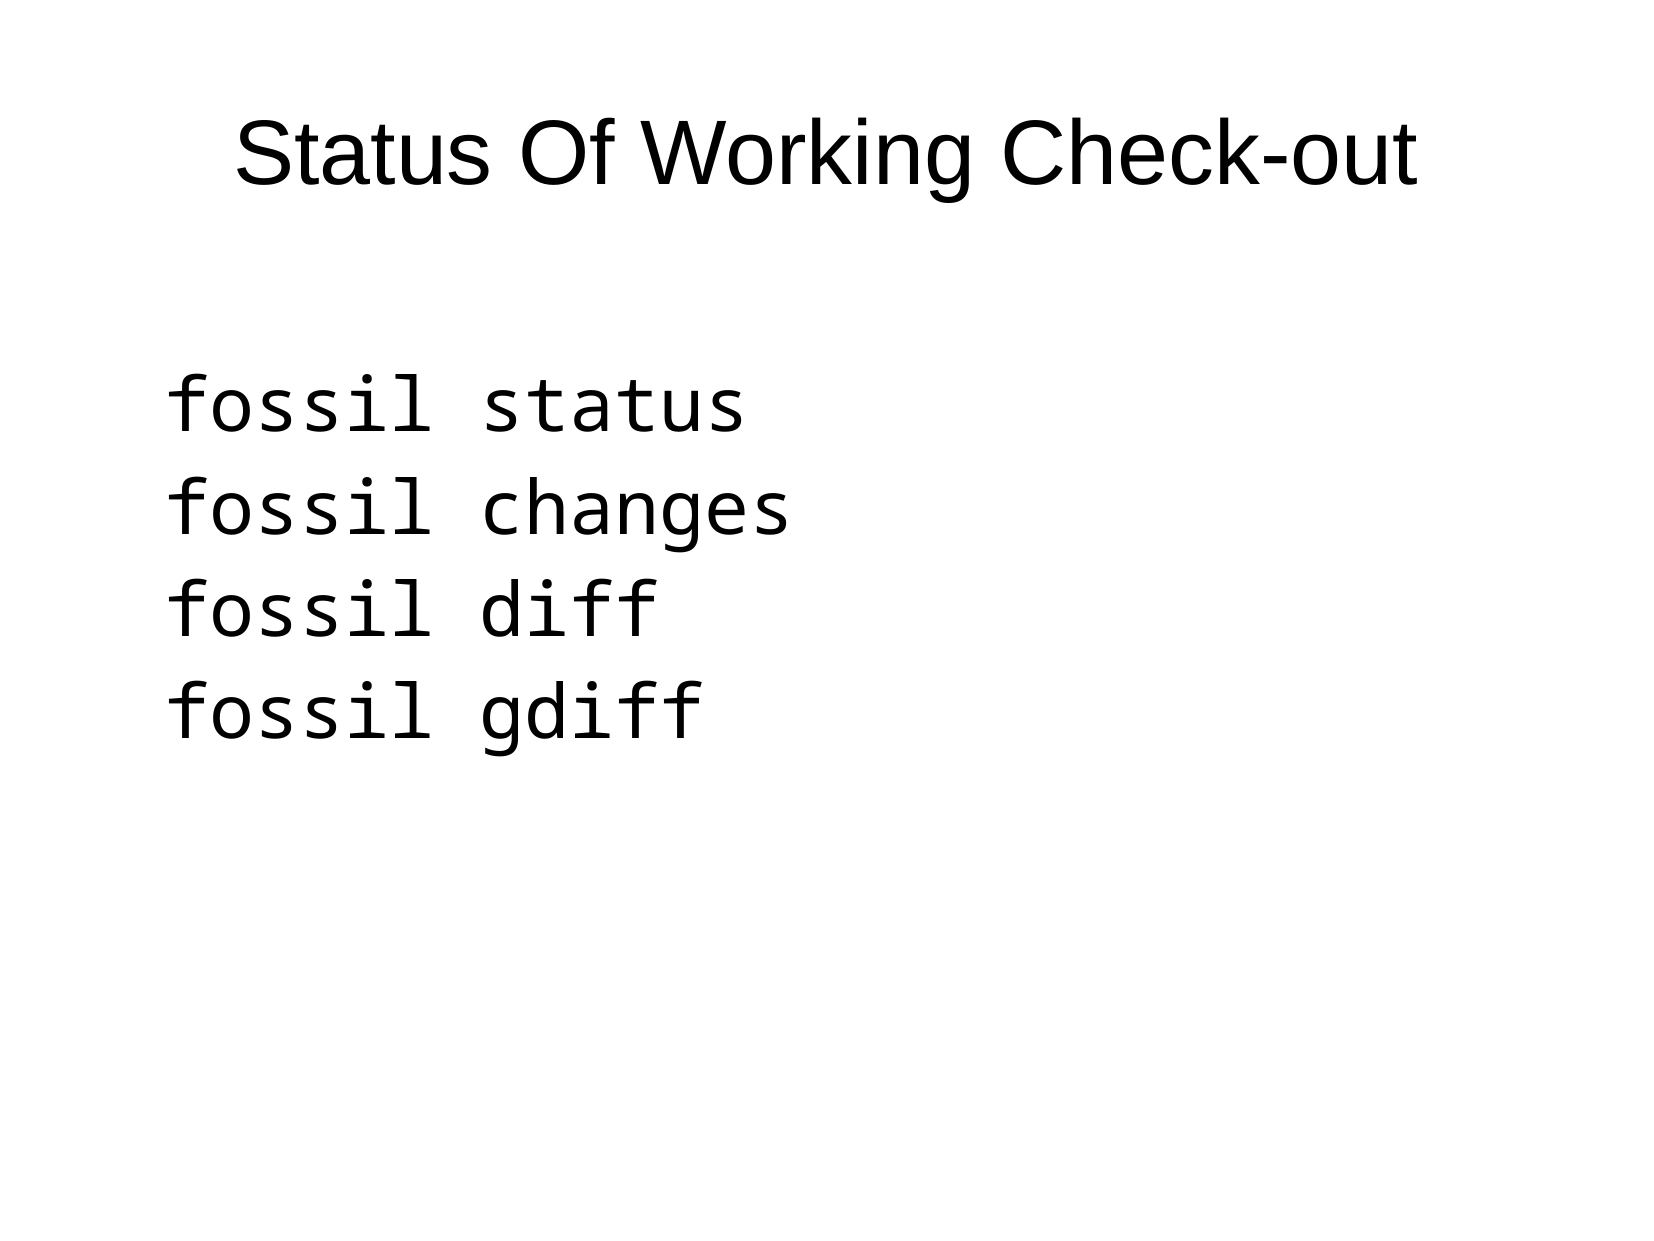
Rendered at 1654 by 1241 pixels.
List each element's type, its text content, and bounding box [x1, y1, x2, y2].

title Status Of Working Check-out [82, 49, 1571, 257]
text_box fossil status fossil changes fossil diff fossil gdiff [149, 344, 955, 690]
